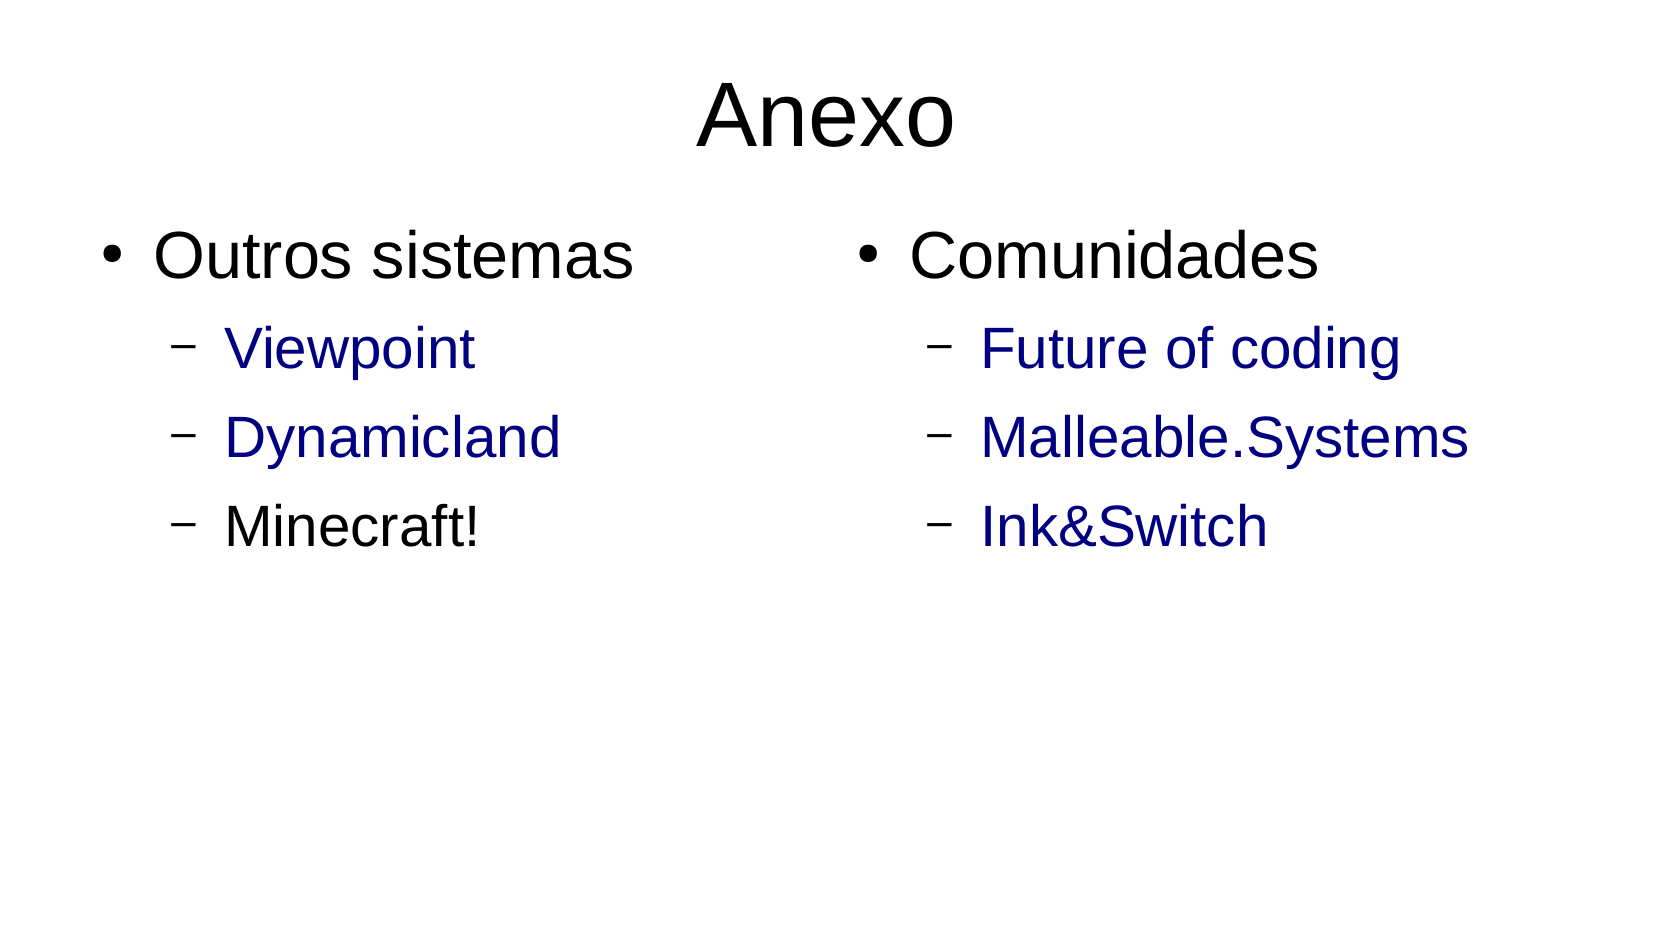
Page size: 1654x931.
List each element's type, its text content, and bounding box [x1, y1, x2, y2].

title Anexo [82, 37, 1571, 193]
list Comunidades Future of coding Malleable.Systems Ink&Switch [838, 217, 1565, 758]
list Outros sistemas Viewpoint Dynamicland Minecraft! [82, 217, 809, 758]
